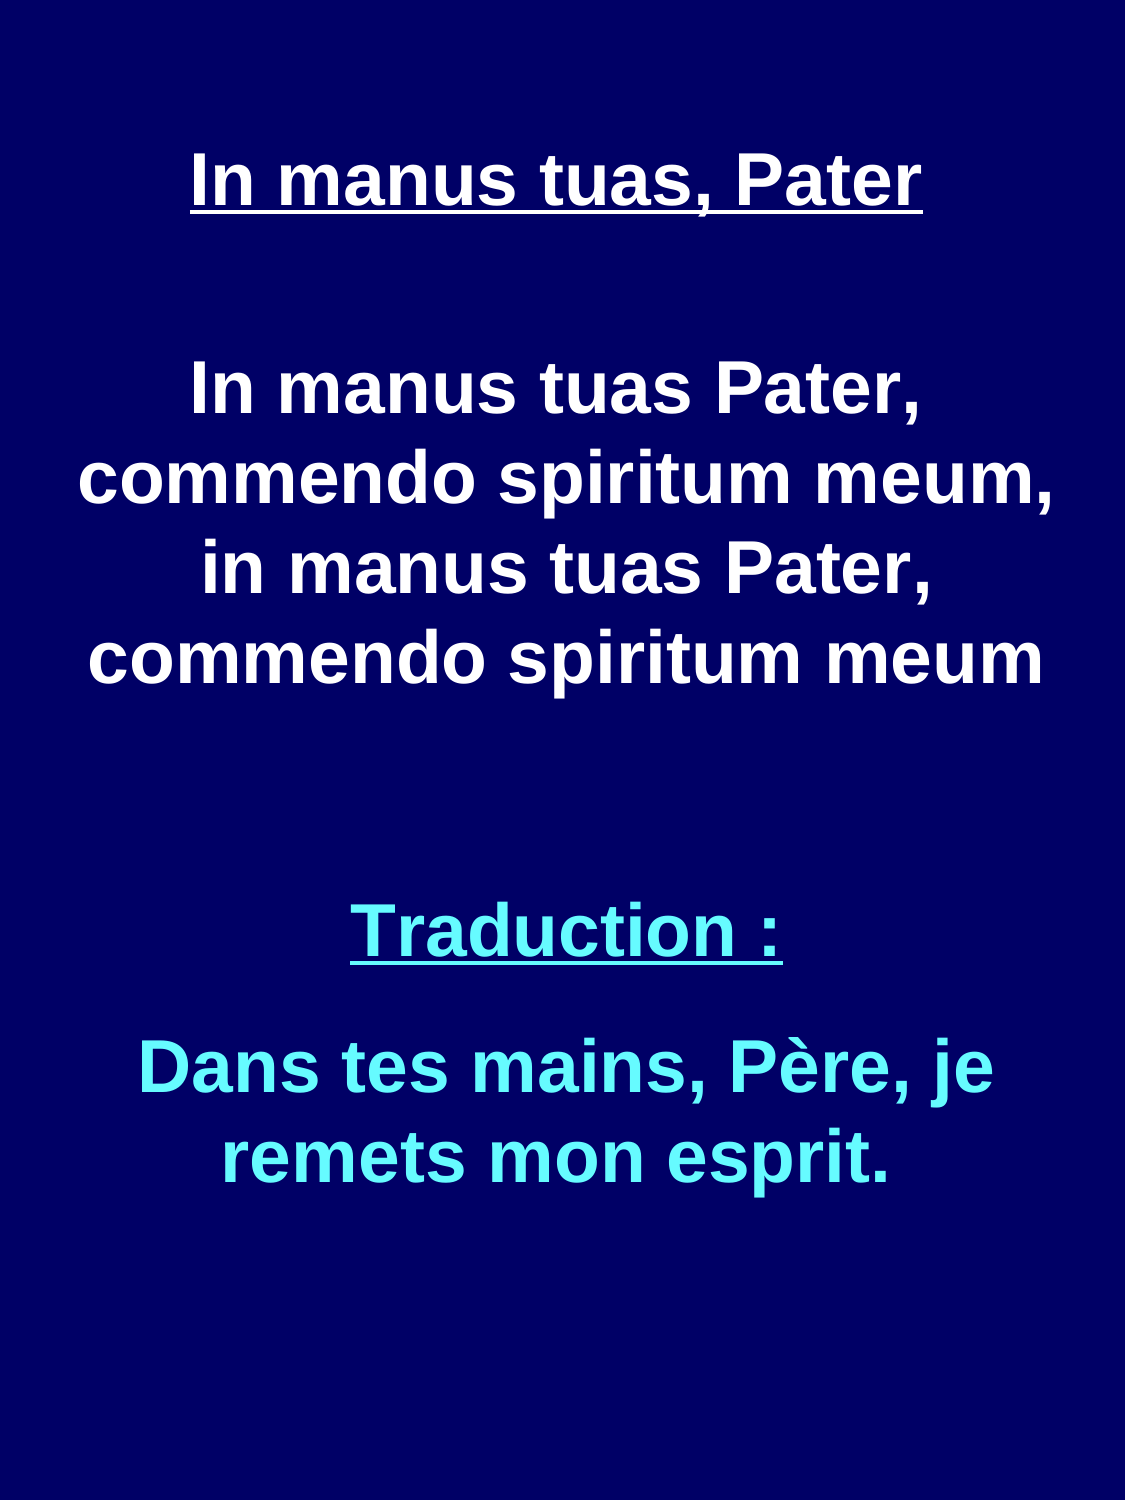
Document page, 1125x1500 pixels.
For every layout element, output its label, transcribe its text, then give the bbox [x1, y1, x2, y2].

text_box In manus tuas, Pater In manus tuas Pater, commendo spiritum meum, in manus tuas Pater, commendo spiritum meum Traduction : Dans tes mains, Père, je remets mon esprit. [23, 61, 1111, 1205]
